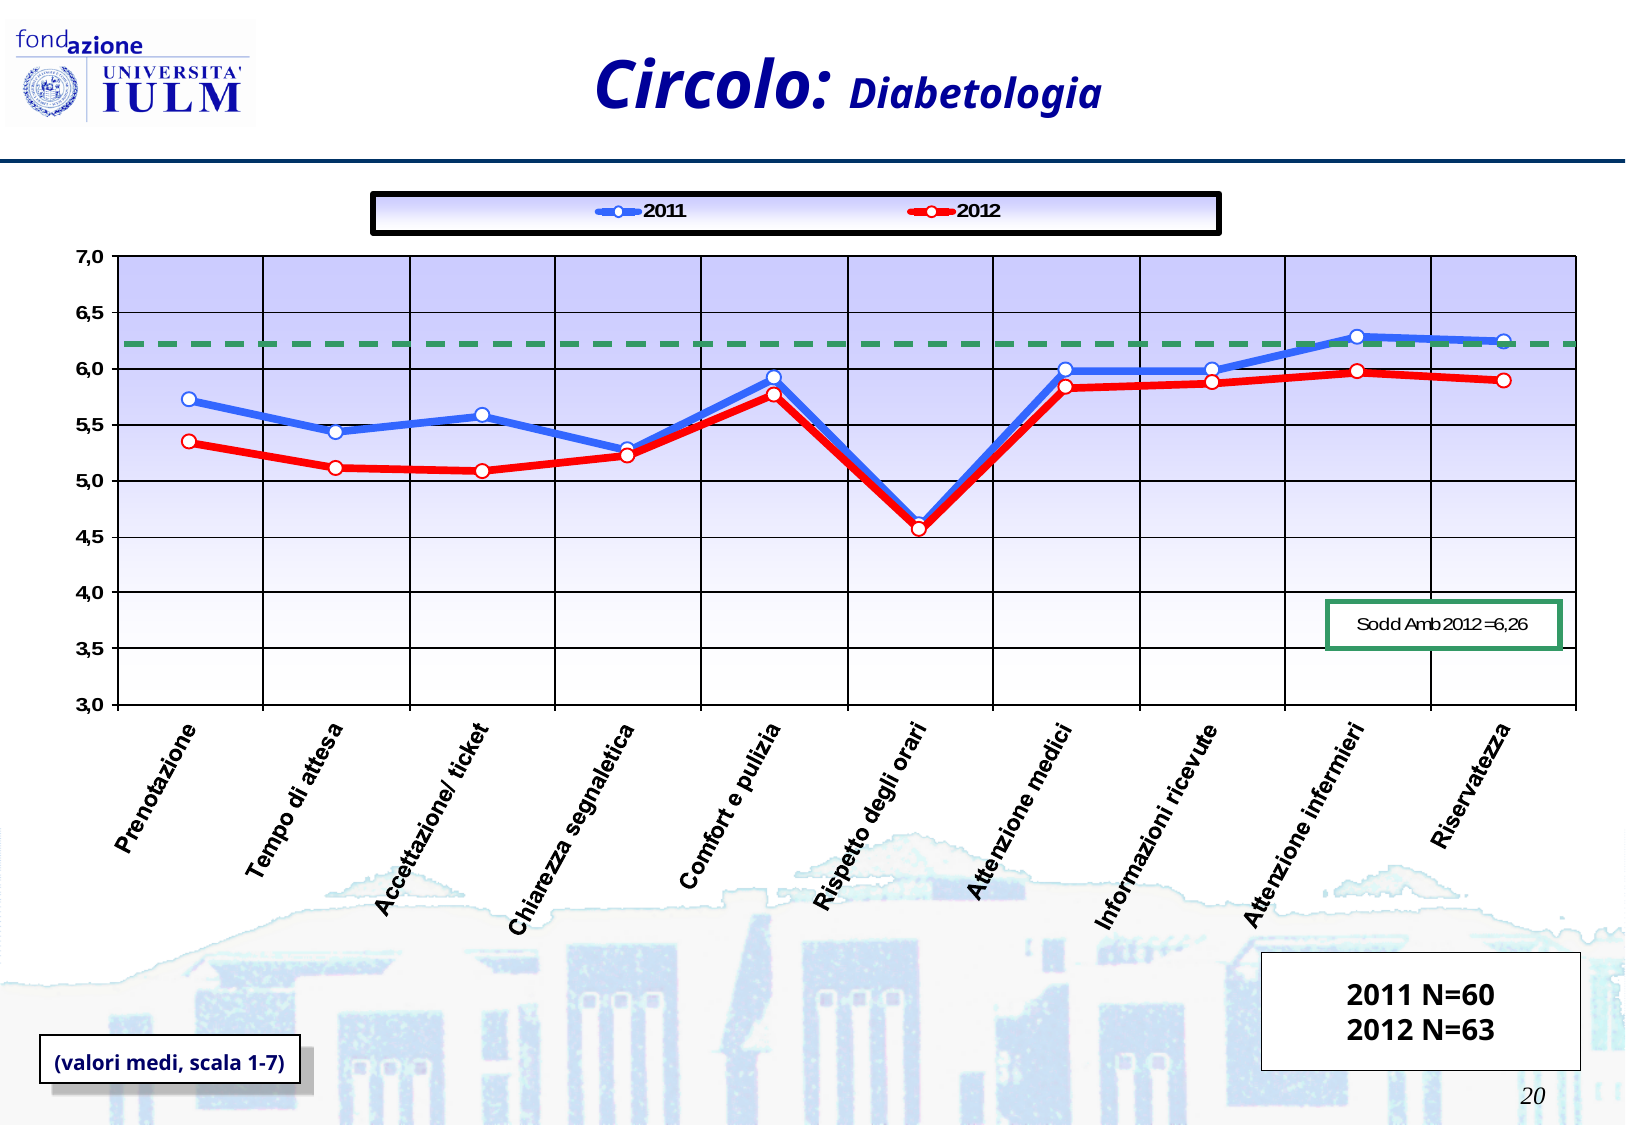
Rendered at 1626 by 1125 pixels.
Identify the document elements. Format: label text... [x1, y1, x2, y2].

text_box Circolo: Diabetologia [304, 18, 1392, 144]
picture [5, 19, 256, 127]
text_box (valori medi, scala 1-7) [39, 1034, 300, 1083]
text_box 2011 N=60 2012 N=63 [1261, 952, 1581, 1071]
picture [32, 180, 1581, 1090]
